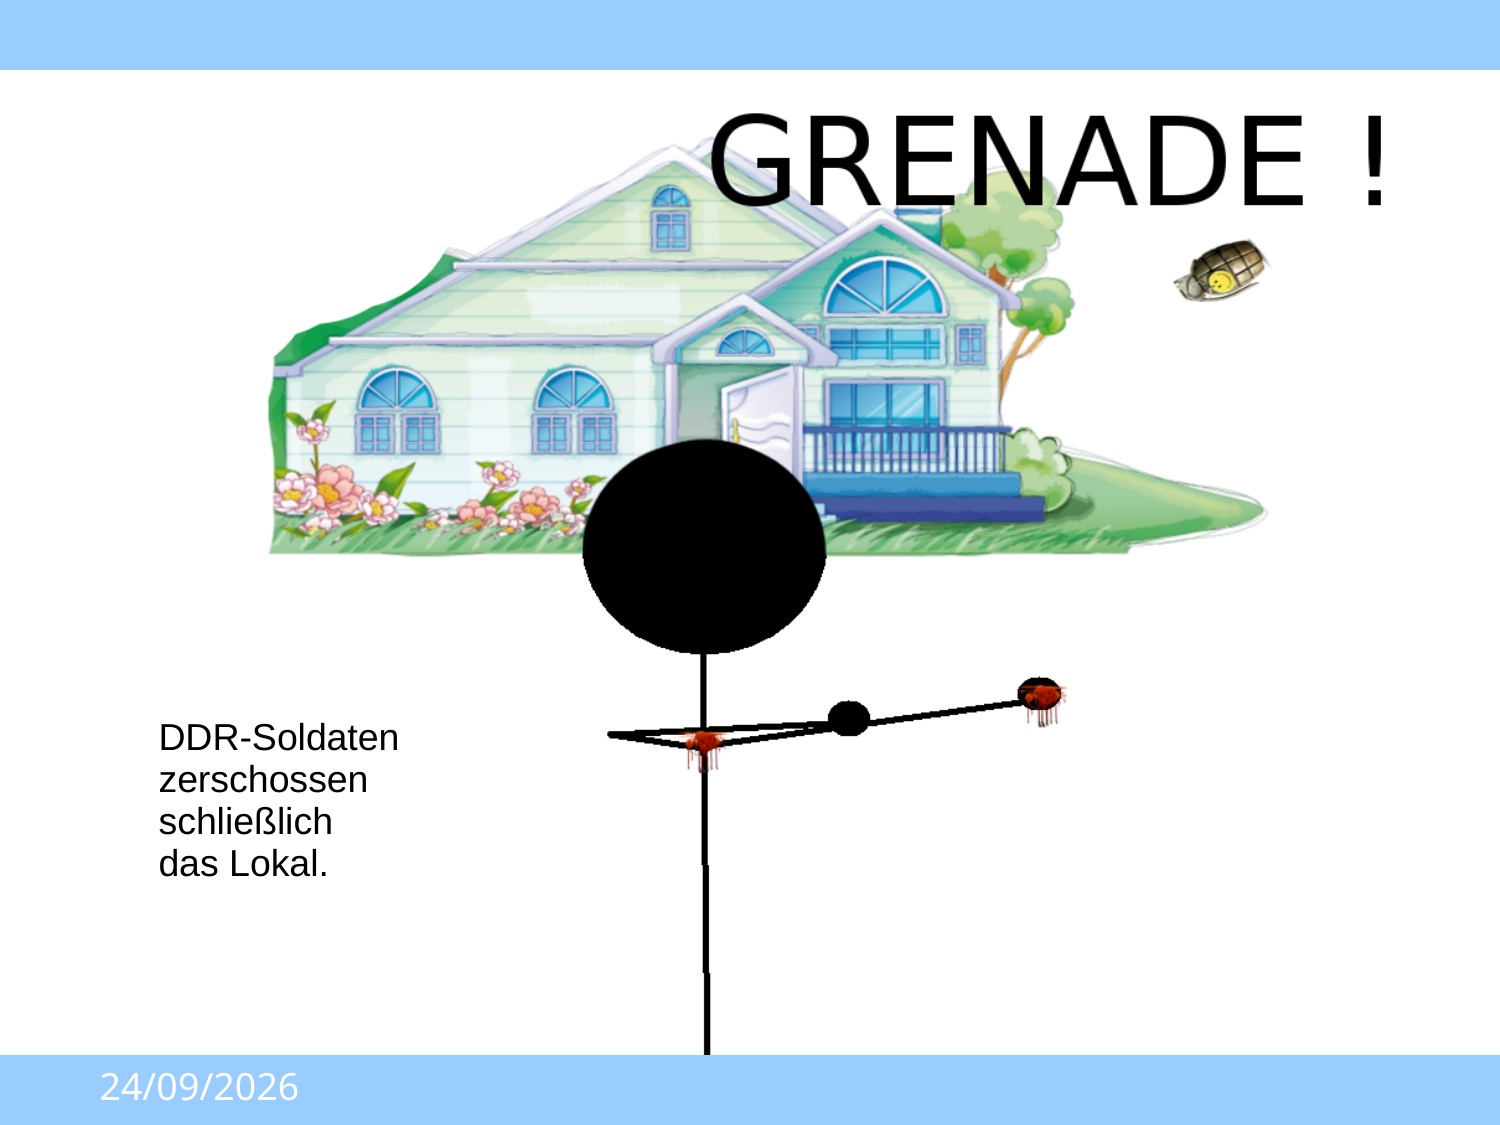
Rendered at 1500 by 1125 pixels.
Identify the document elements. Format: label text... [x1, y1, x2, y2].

picture [0, 70, 1500, 1055]
text_box DDR-Soldaten zerschossen schließlich das Lokal. [143, 708, 426, 892]
